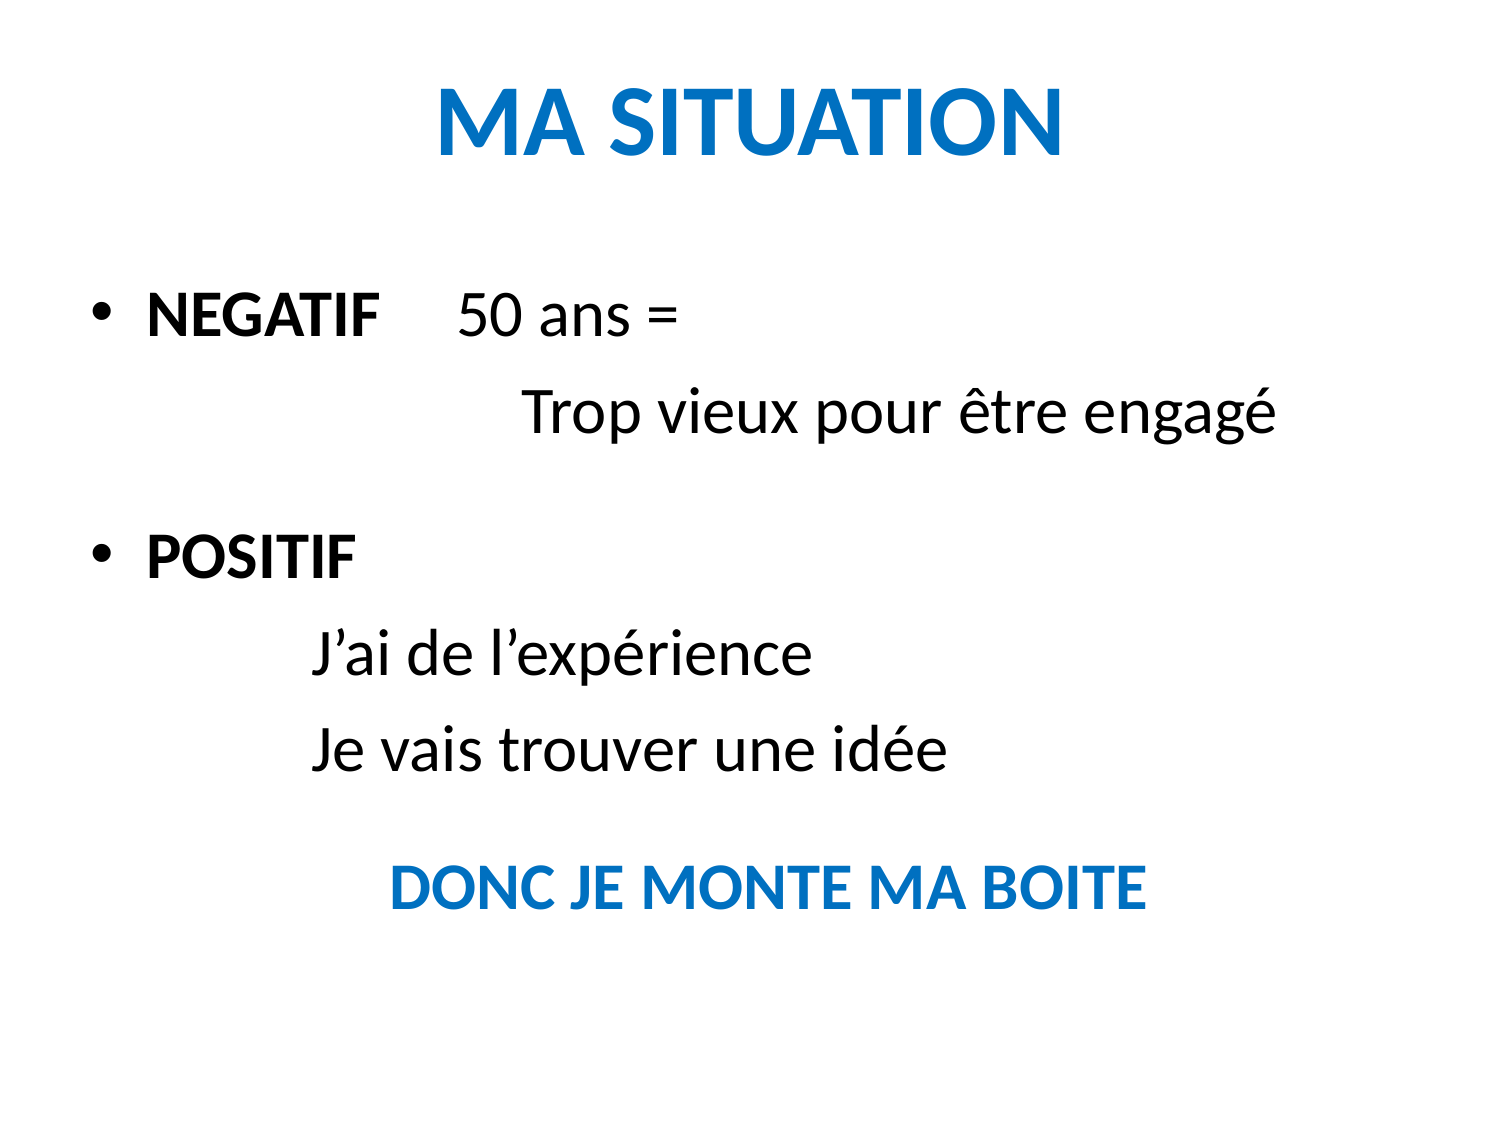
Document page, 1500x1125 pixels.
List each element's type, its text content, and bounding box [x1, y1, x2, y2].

list NEGATIF 50 ans = Trop vieux pour être engagé POSITIF J’ai de l’expérience Je vais trouver une idée DONC JE MONTE MA BOITE [75, 262, 1426, 1005]
title MA SITUATION [75, 45, 1426, 185]
